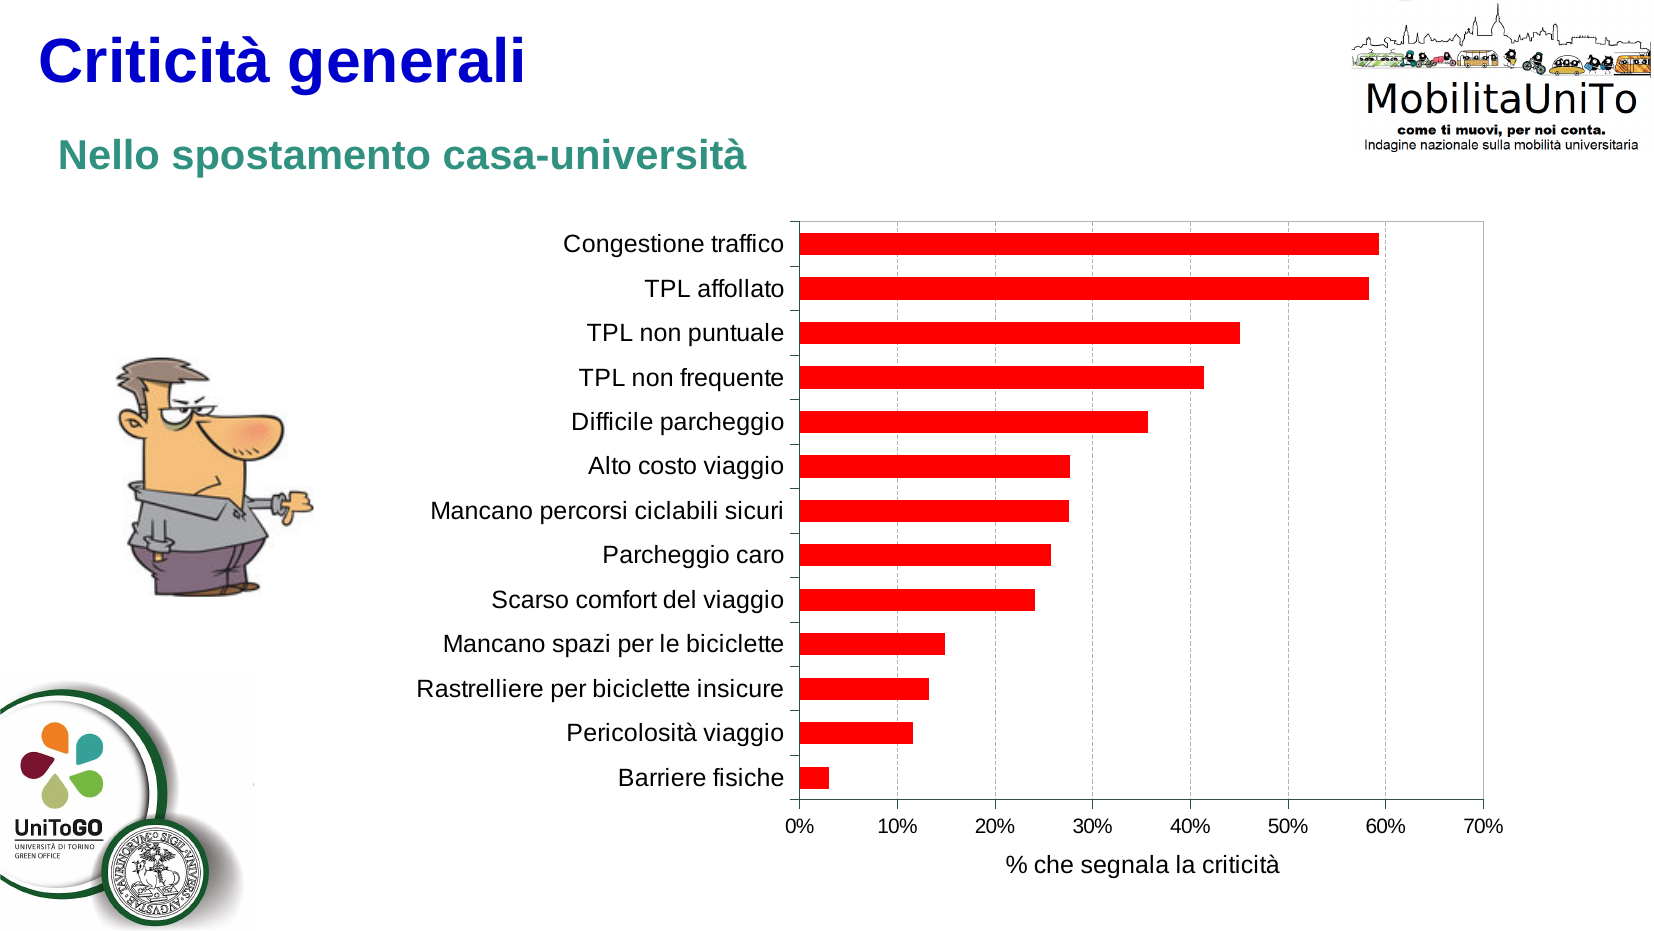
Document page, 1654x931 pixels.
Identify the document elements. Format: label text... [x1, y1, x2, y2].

chart [393, 207, 1527, 919]
picture [0, 670, 254, 931]
text_box Criticità generali [23, 18, 584, 103]
picture [1349, 0, 1654, 152]
text_box Nello spostamento casa-università [43, 124, 1190, 195]
picture [110, 350, 320, 605]
